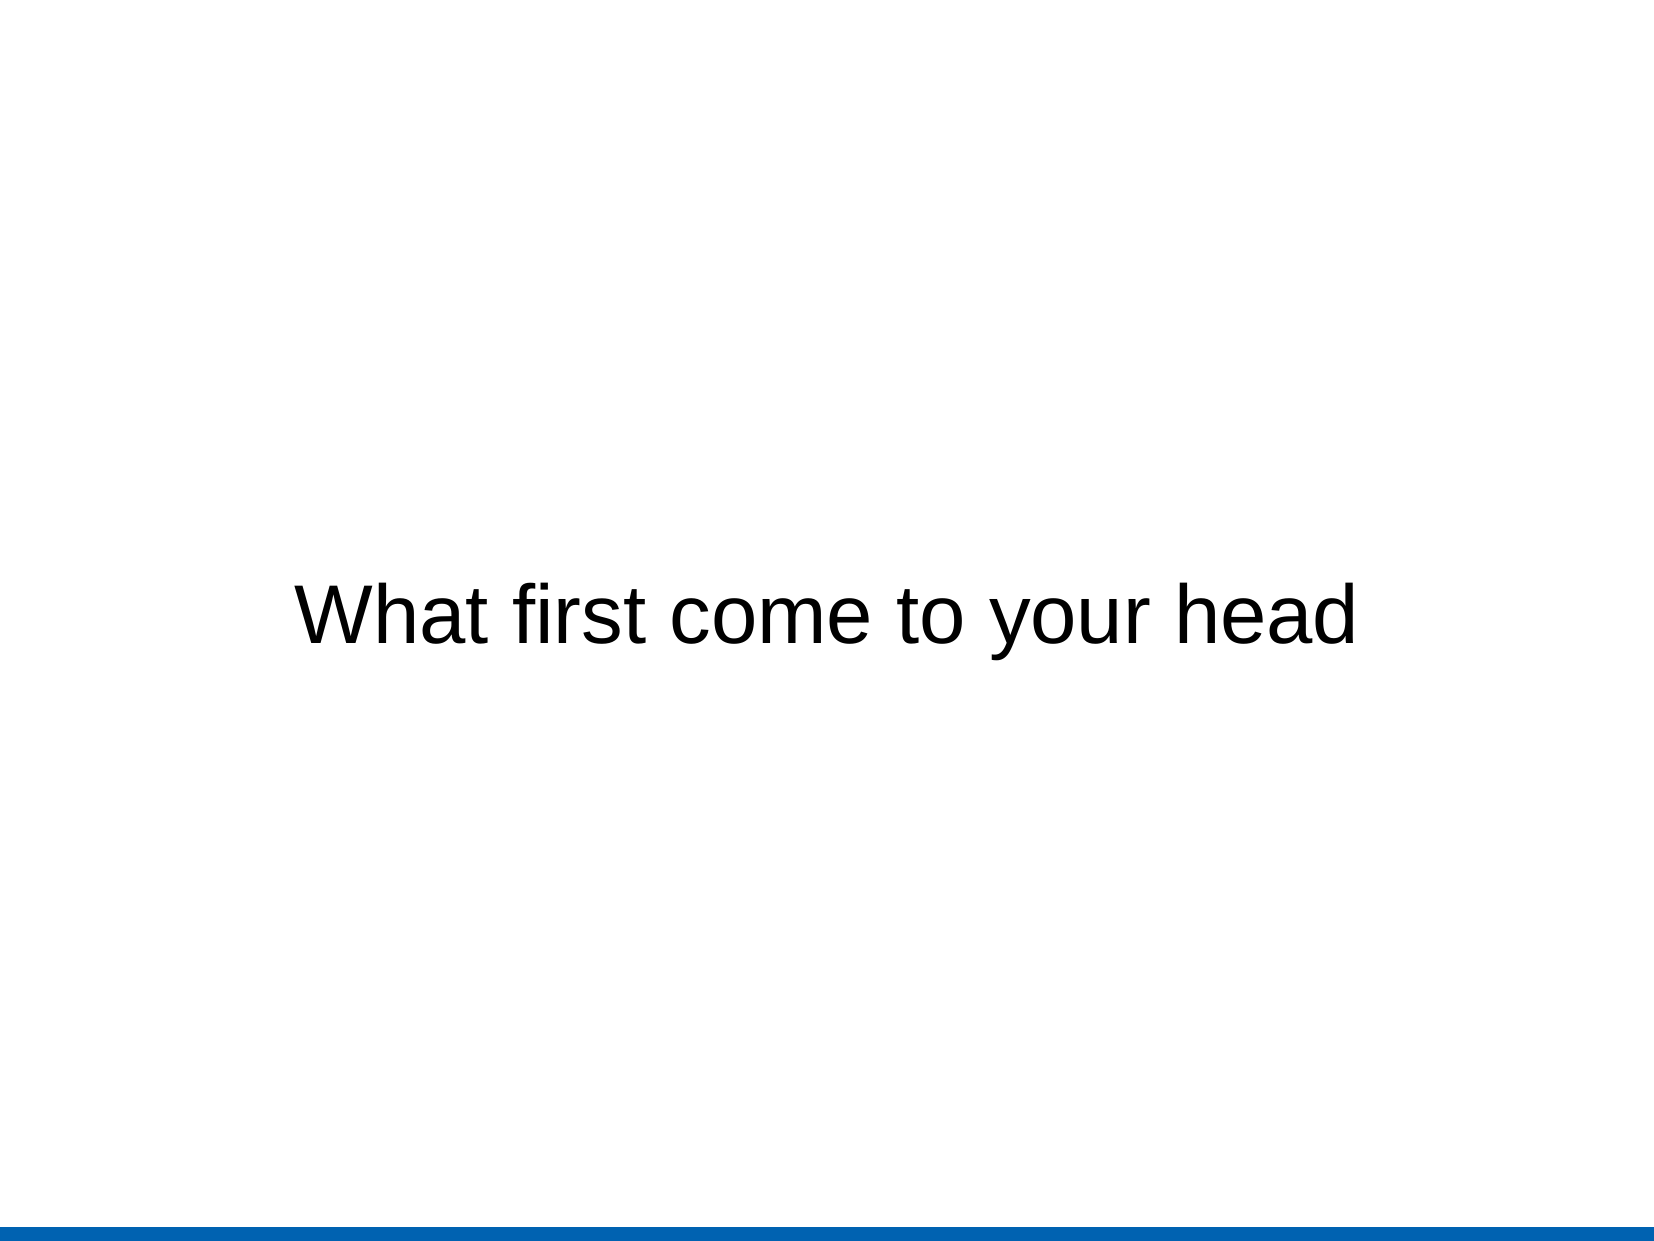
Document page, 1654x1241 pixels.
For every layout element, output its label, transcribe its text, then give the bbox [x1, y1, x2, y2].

subtitle What first come to your head [121, 112, 1534, 1117]
